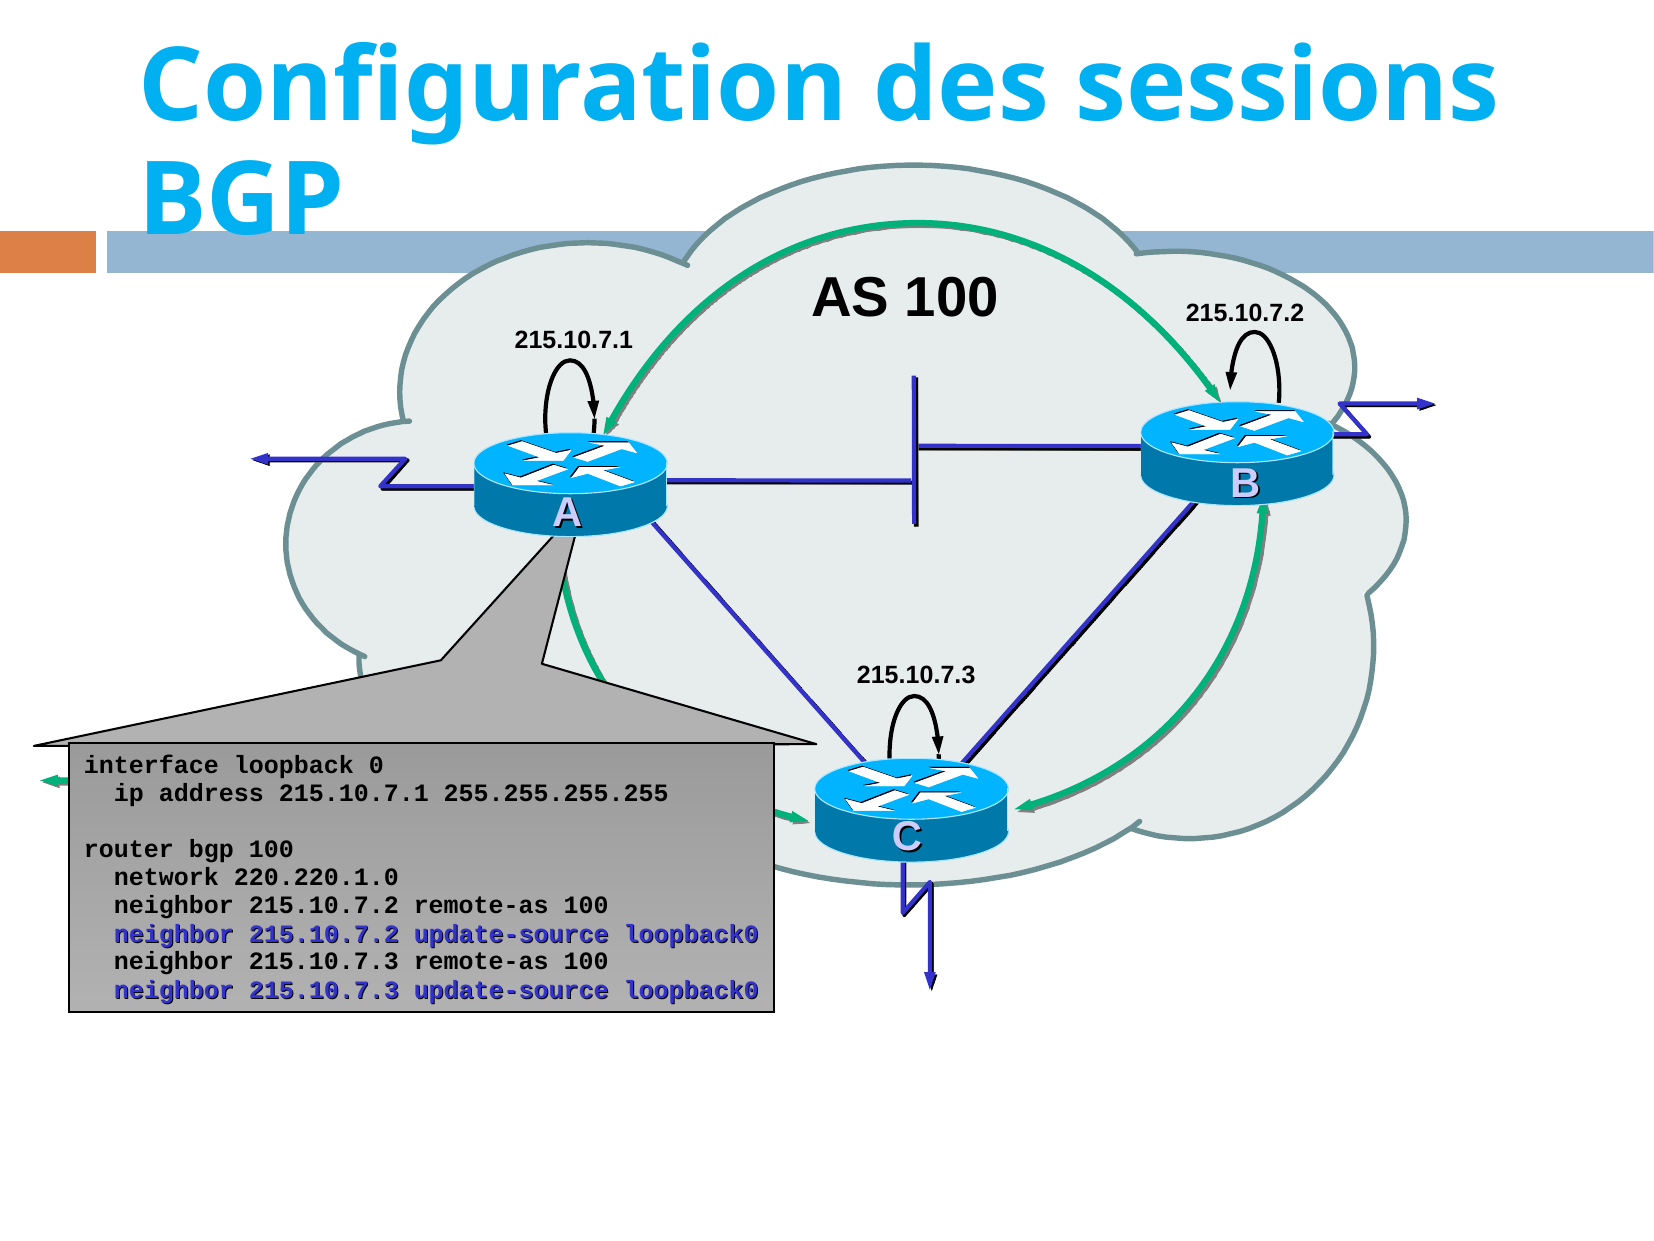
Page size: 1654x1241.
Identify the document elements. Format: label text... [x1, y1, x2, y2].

picture [543, 591, 596, 679]
picture [280, 159, 1412, 891]
text_box AS 100 [747, 266, 1064, 329]
text_box 215.10.7.3 [842, 654, 991, 698]
text_box interface loopback 0 ip address 215.10.7.1 255.255.255.255 router bgp 100 network 220.220.1.0 neighbor 215.10.7.2 remote-as 100 neighbor 215.10.7.2 update-source loopback0 neighbor 215.10.7.3 remote-as 100 neighbor 215.10.7.3 update-source loopback0 [69, 743, 774, 1012]
picture [573, 467, 631, 485]
text_box C [890, 814, 924, 860]
text_box B [1228, 460, 1262, 507]
picture [510, 442, 569, 460]
picture [576, 442, 635, 461]
text_box A [550, 489, 584, 536]
text_box 215.10.7.2 [1171, 291, 1320, 336]
text_box [33, 537, 817, 746]
title Configuration des sessions BGP [123, 22, 1530, 160]
text_box 215.10.7.1 [499, 318, 648, 362]
picture [507, 465, 565, 485]
